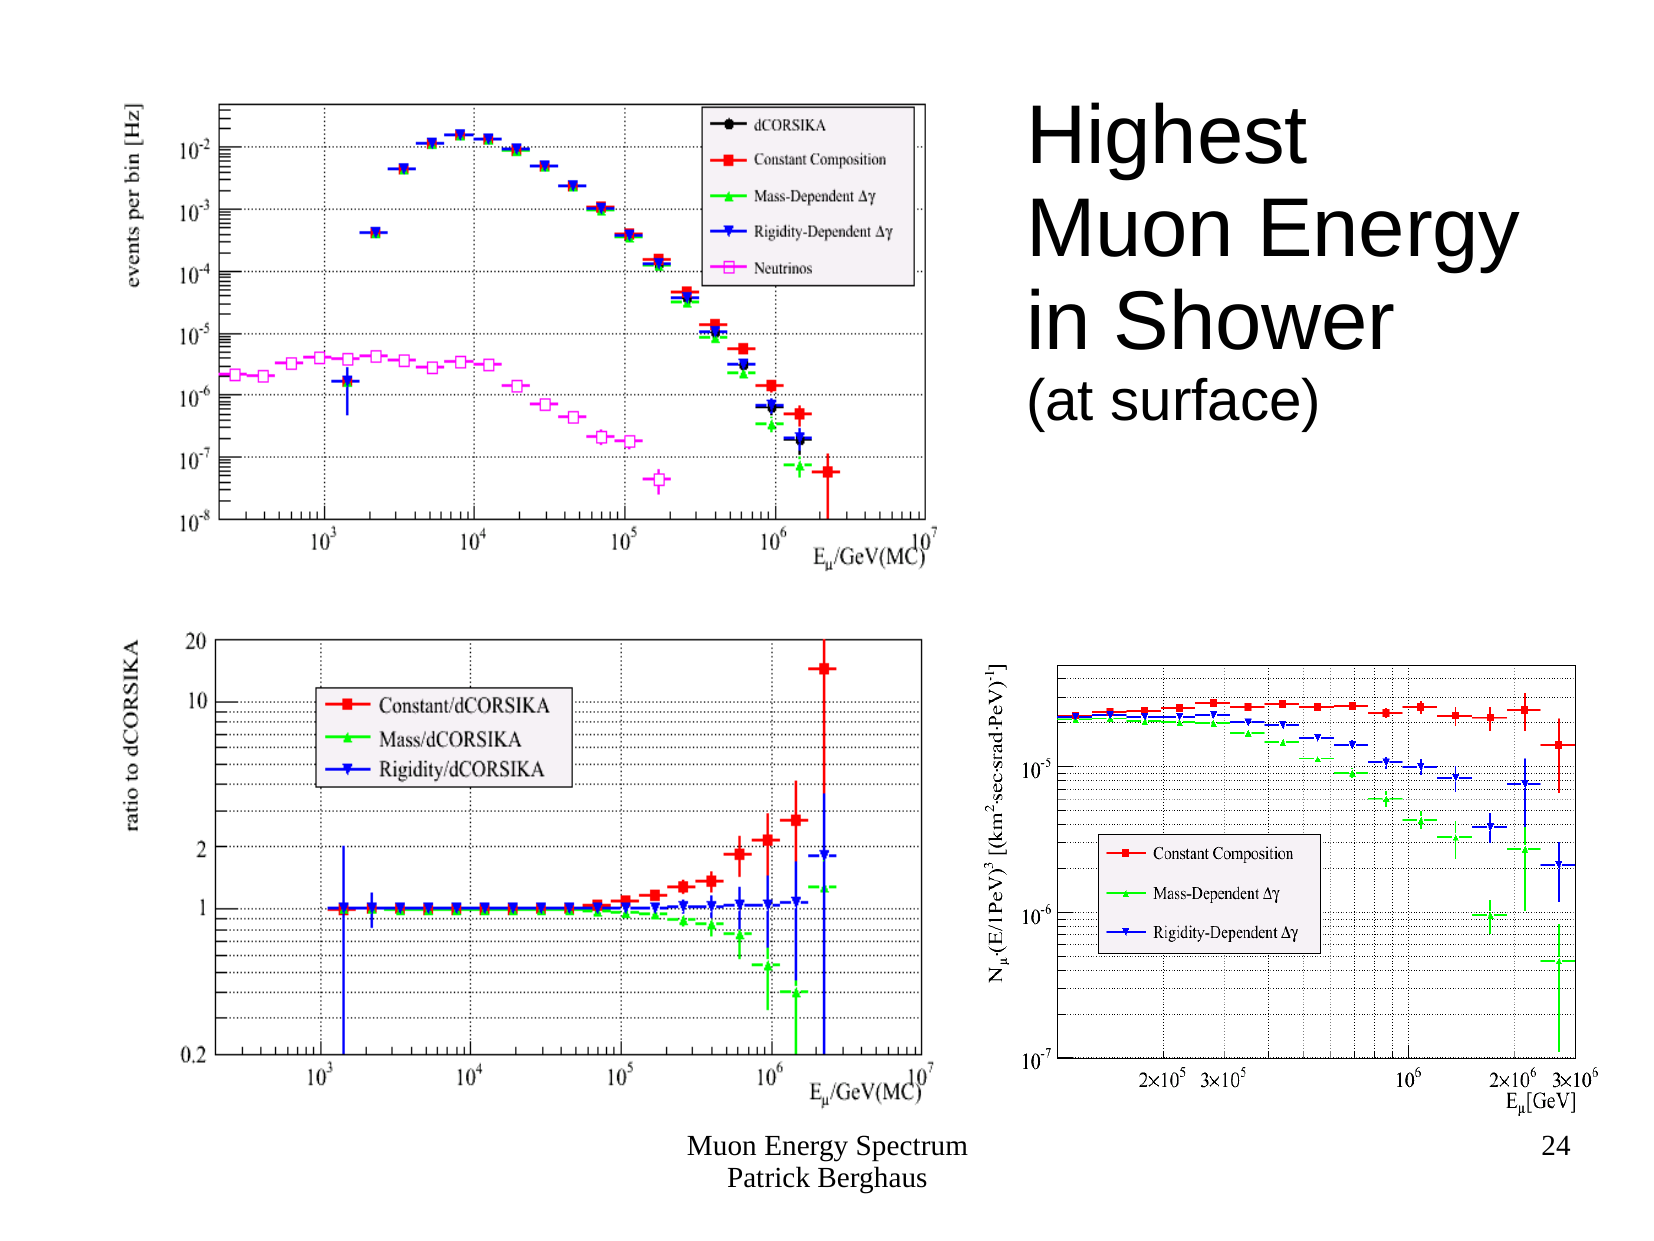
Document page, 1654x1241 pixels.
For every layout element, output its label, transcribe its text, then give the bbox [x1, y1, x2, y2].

picture [112, 43, 1613, 1126]
text_box Highest Muon Energy in Shower (at surface) [1011, 80, 1536, 553]
